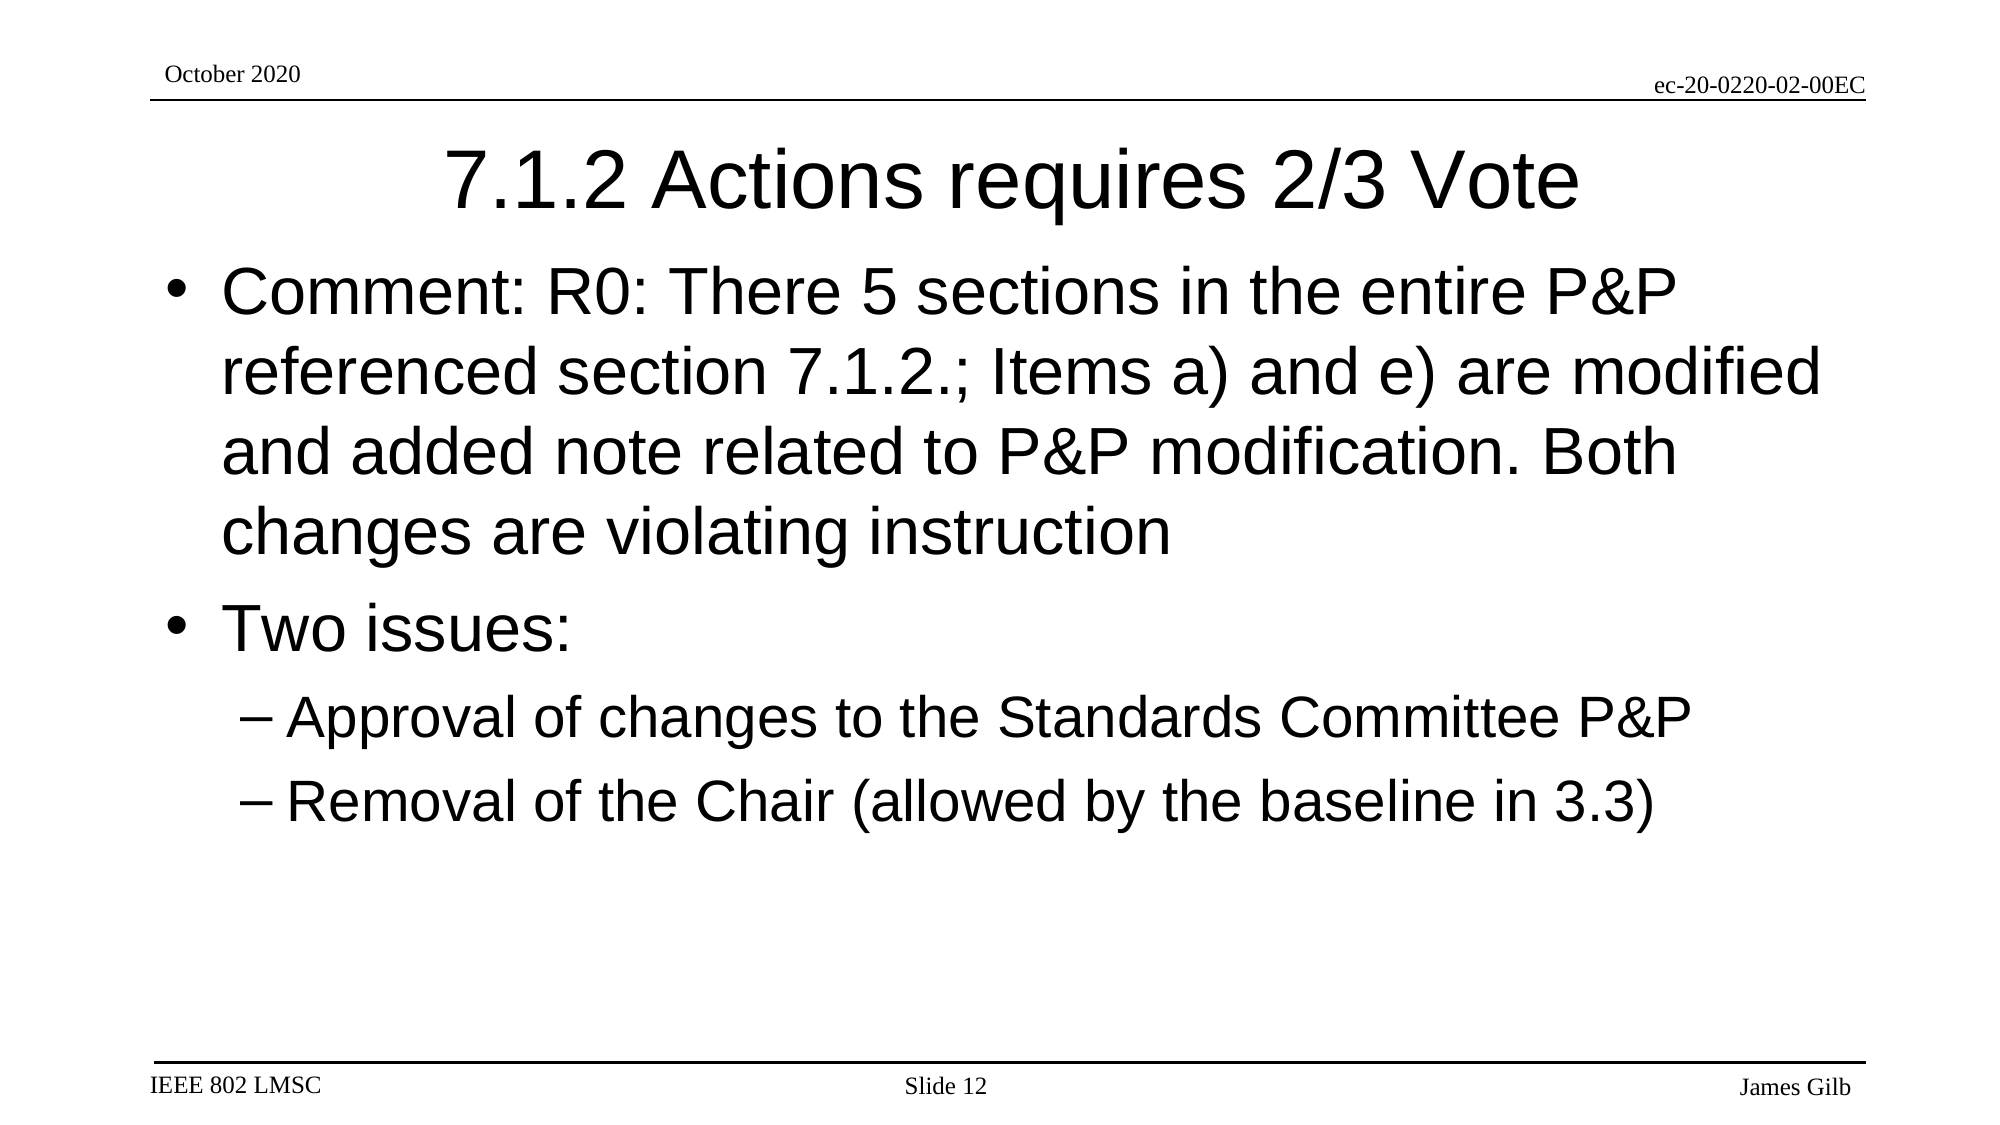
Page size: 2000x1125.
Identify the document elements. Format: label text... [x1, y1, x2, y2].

title 7.1.2 Actions requires 2/3 Vote [149, 112, 1900, 238]
list Comment: R0: There 5 sections in the entire P&P referenced section 7.1.2.; Items a) and e) are modified and added note related to P&P modification. Both changes are violating instruction Two issues: Approval of changes to the Standards Committee P&P Removal of the Chair (allowed by the baseline in 3.3) [149, 239, 1900, 1051]
